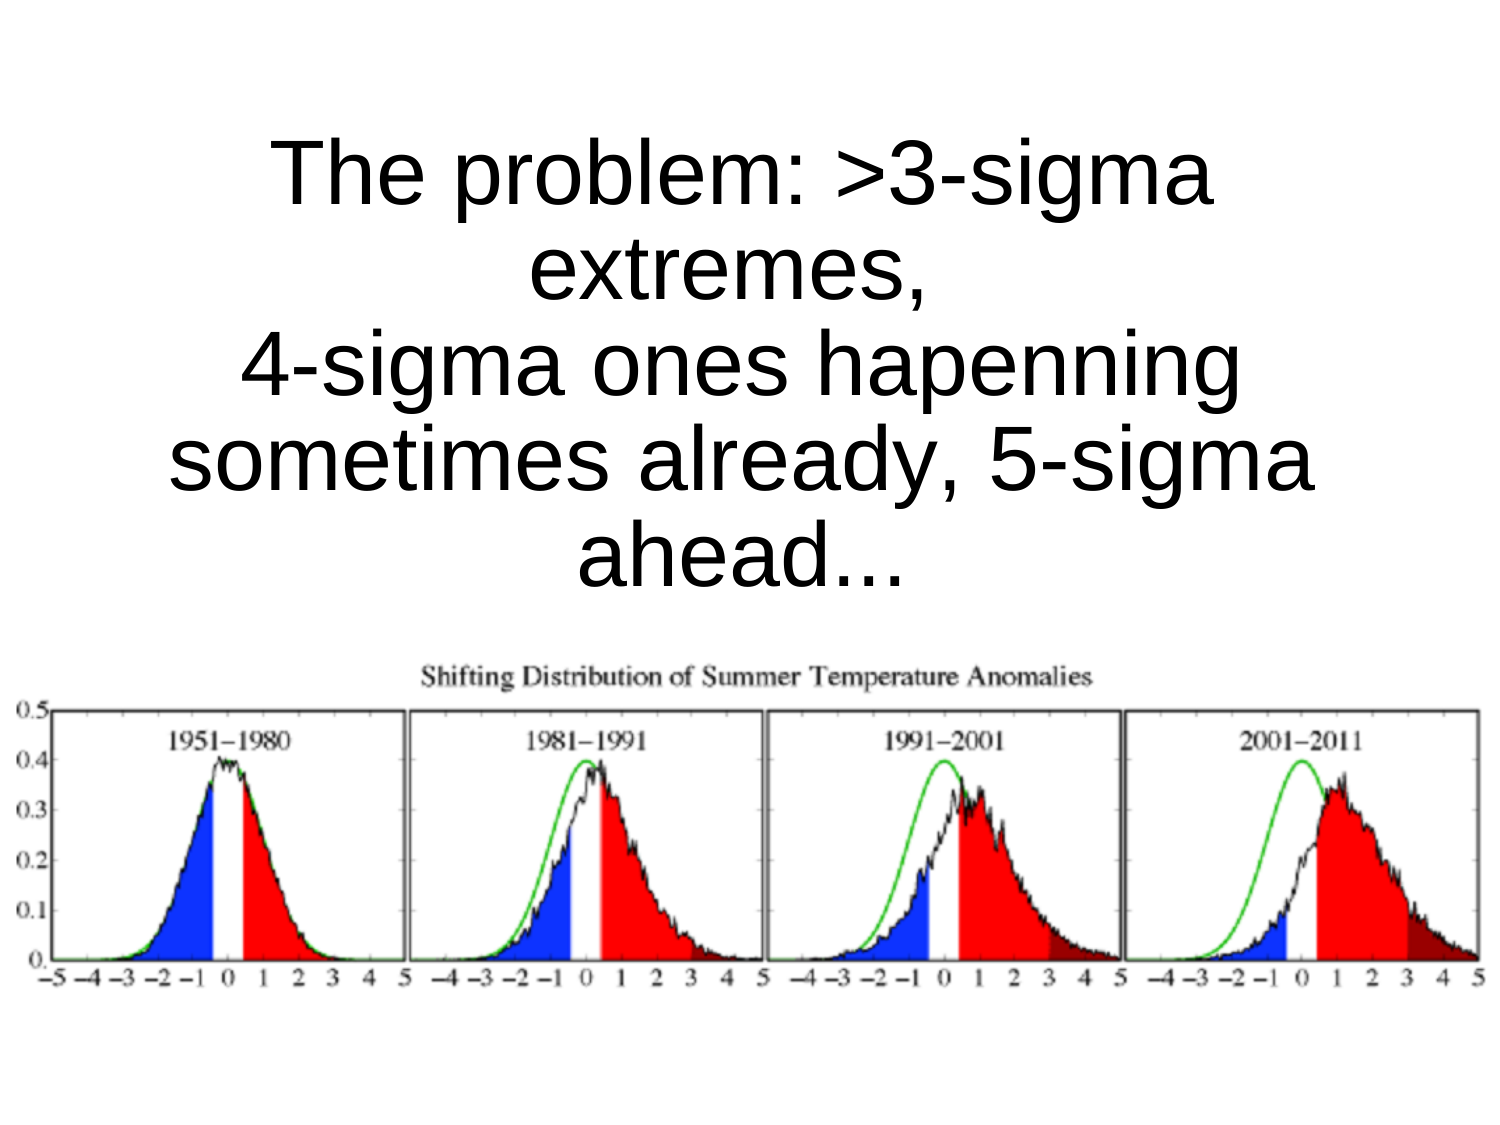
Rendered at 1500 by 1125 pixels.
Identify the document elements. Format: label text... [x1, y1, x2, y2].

picture [0, 654, 1500, 1004]
title The problem: >3-sigma extremes, 4-sigma ones hapenning sometimes already, 5-sigma ahead... [67, 124, 1418, 609]
